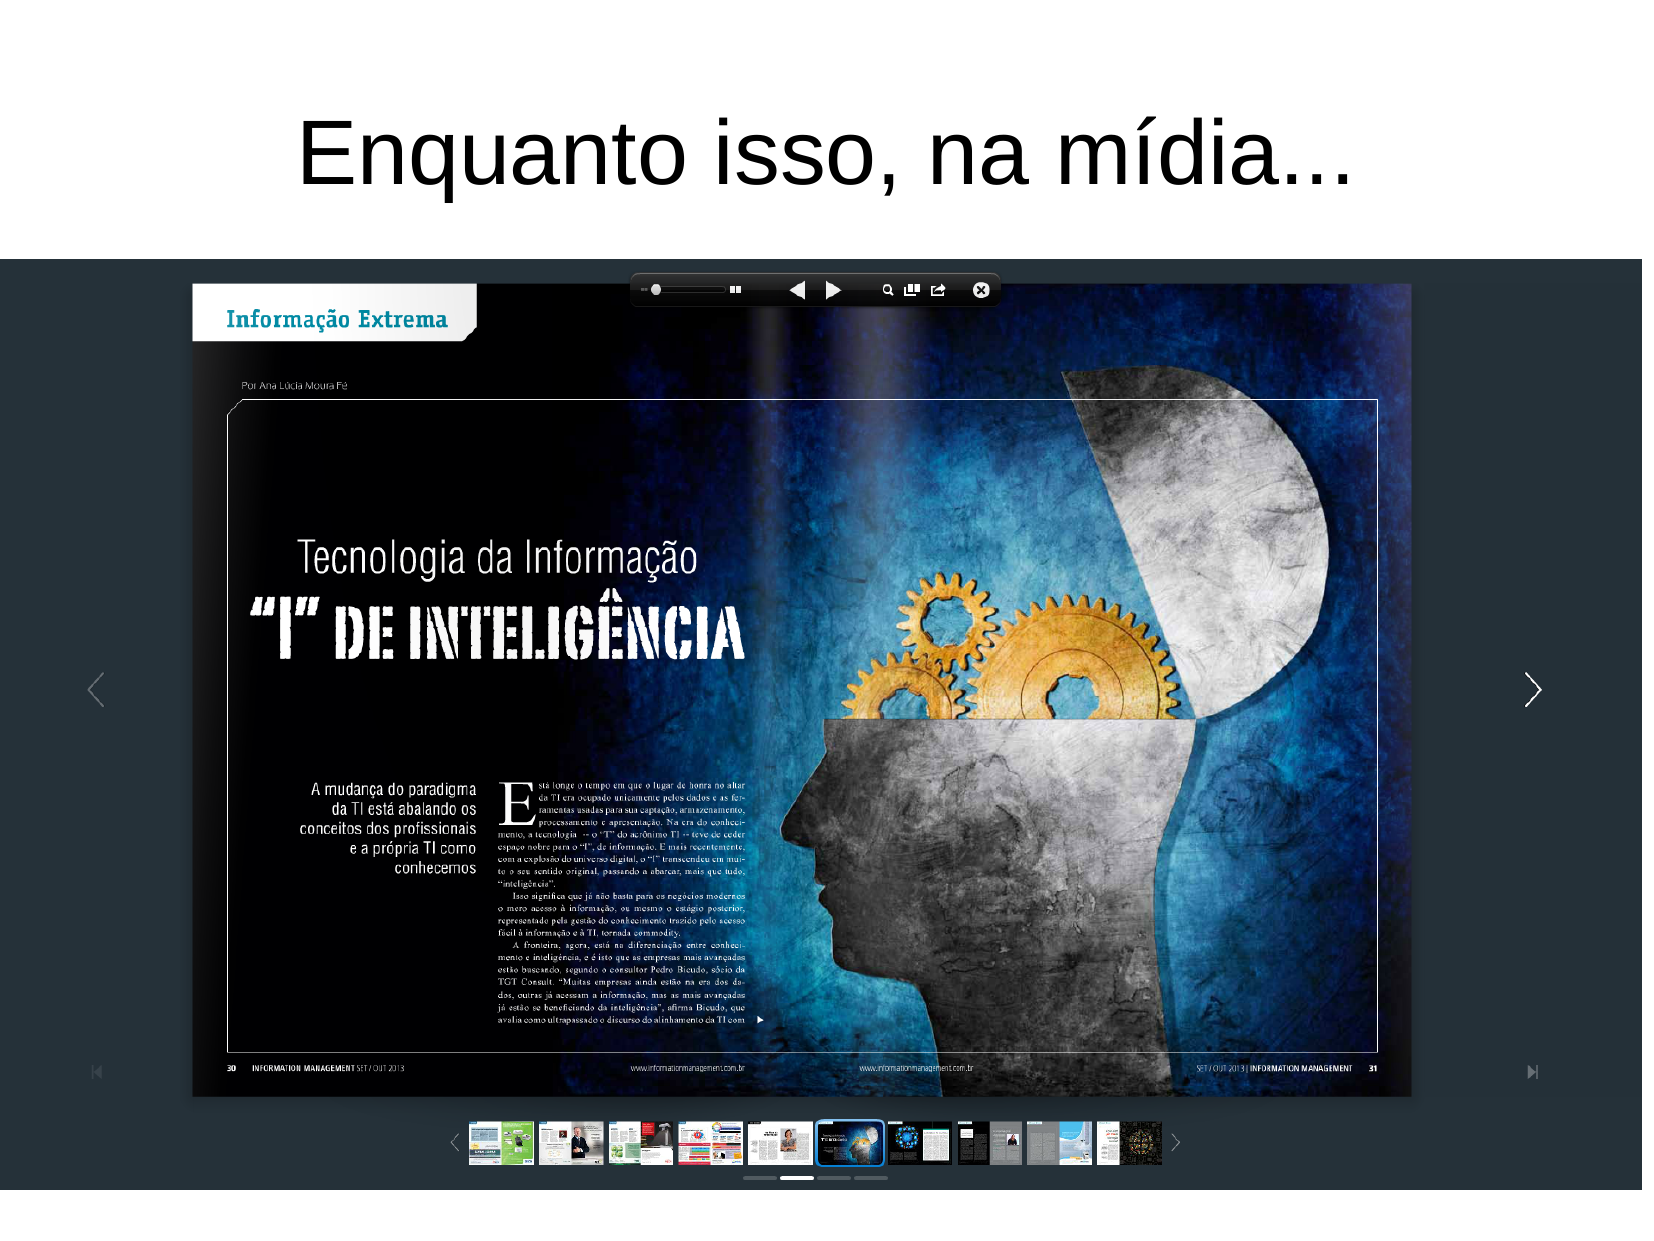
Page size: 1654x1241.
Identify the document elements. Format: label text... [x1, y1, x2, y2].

title Enquanto isso, na mídia... [82, 49, 1571, 257]
picture [0, 259, 1642, 1190]
